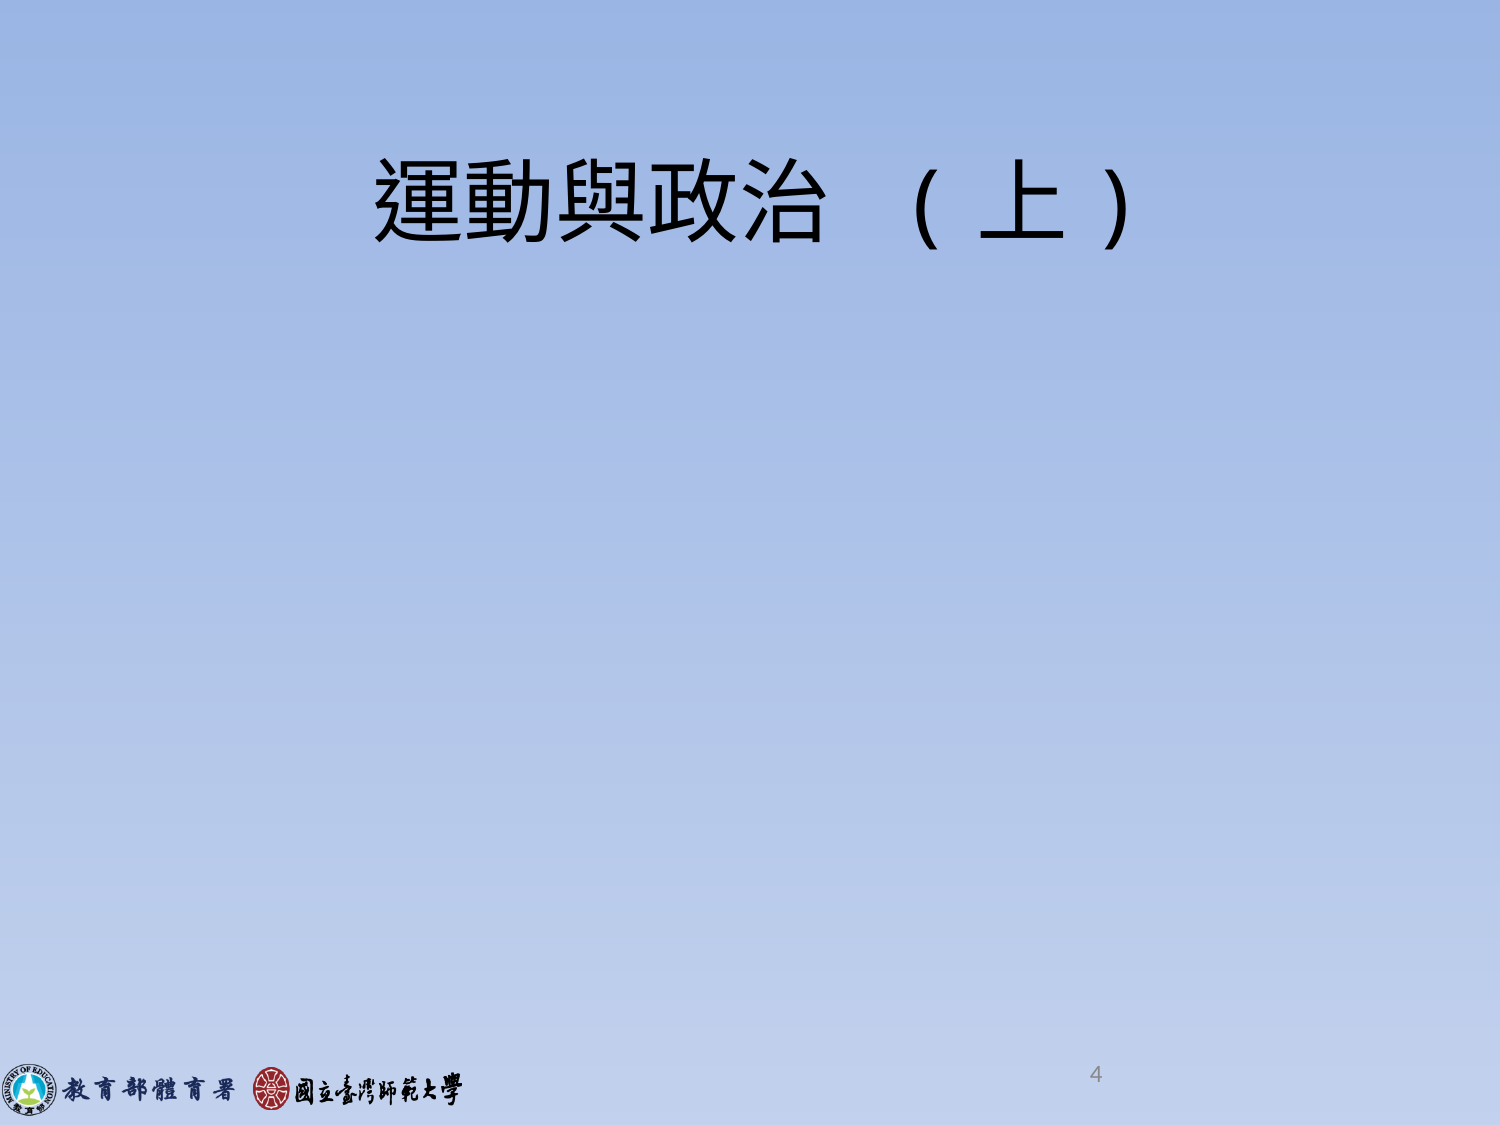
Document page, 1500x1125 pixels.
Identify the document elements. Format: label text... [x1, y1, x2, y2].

picture [253, 1067, 462, 1110]
text_box [1074, 1042, 1426, 1103]
picture [0, 1051, 243, 1125]
title 運動與政治 (上) [121, 78, 1397, 320]
